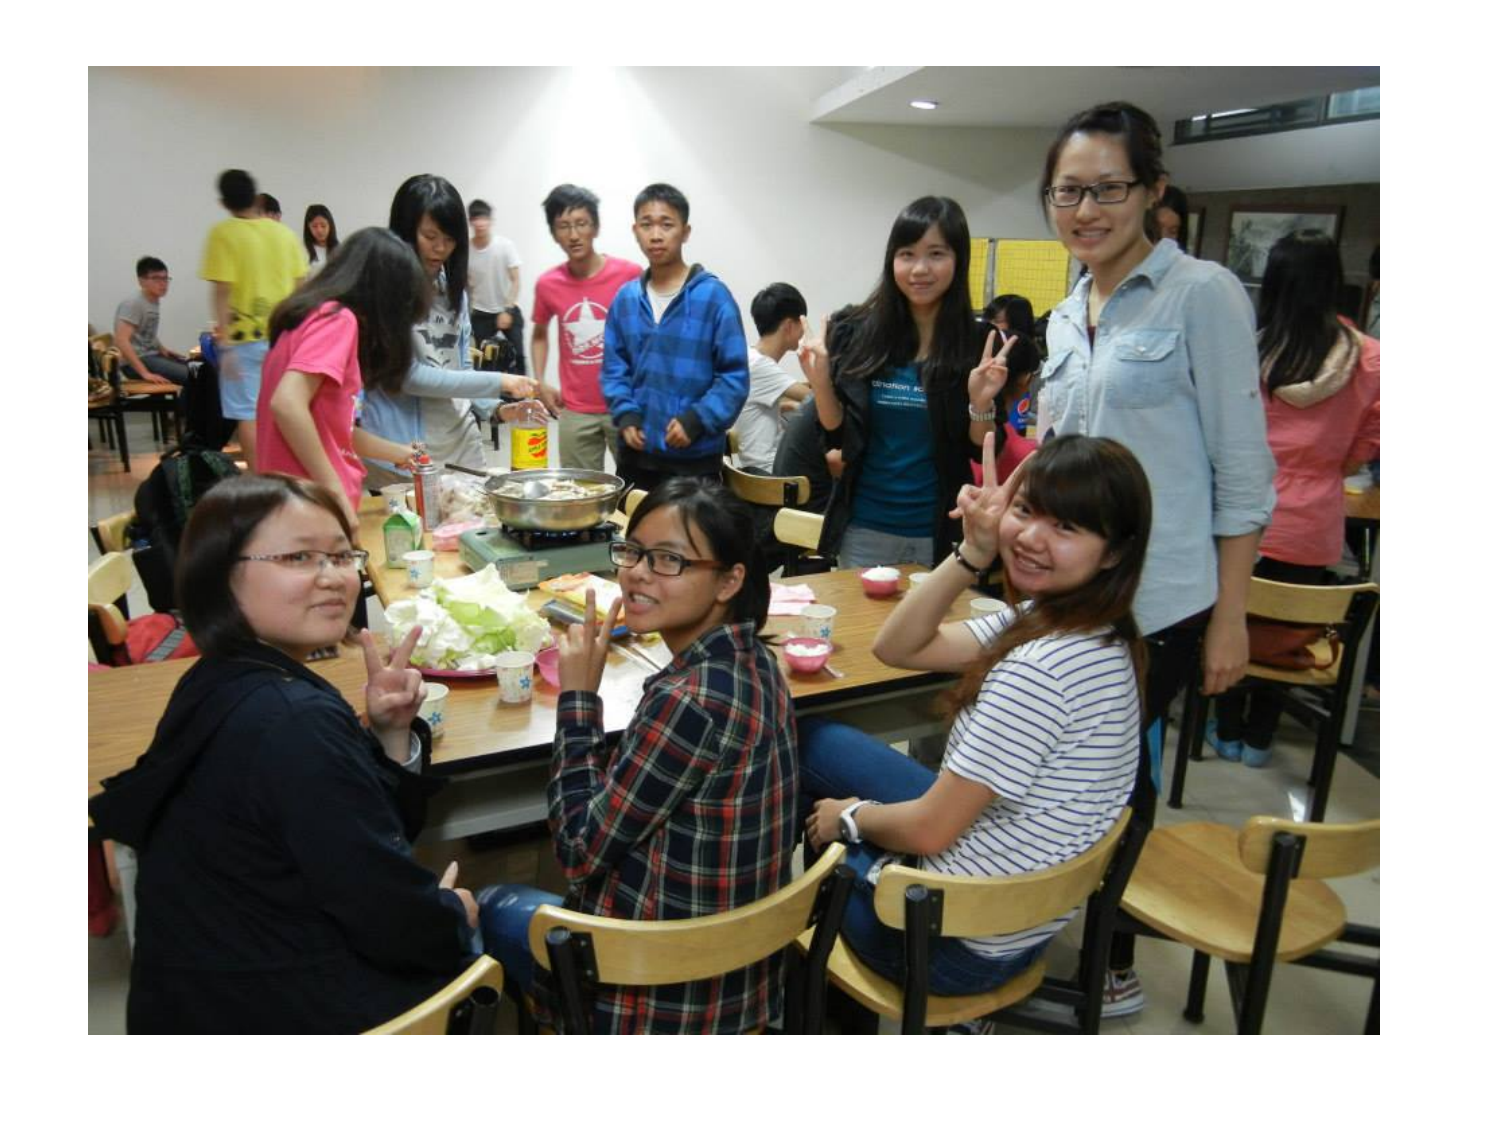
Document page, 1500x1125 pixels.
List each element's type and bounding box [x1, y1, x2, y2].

title [75, 45, 1425, 233]
picture [88, 66, 1380, 1035]
